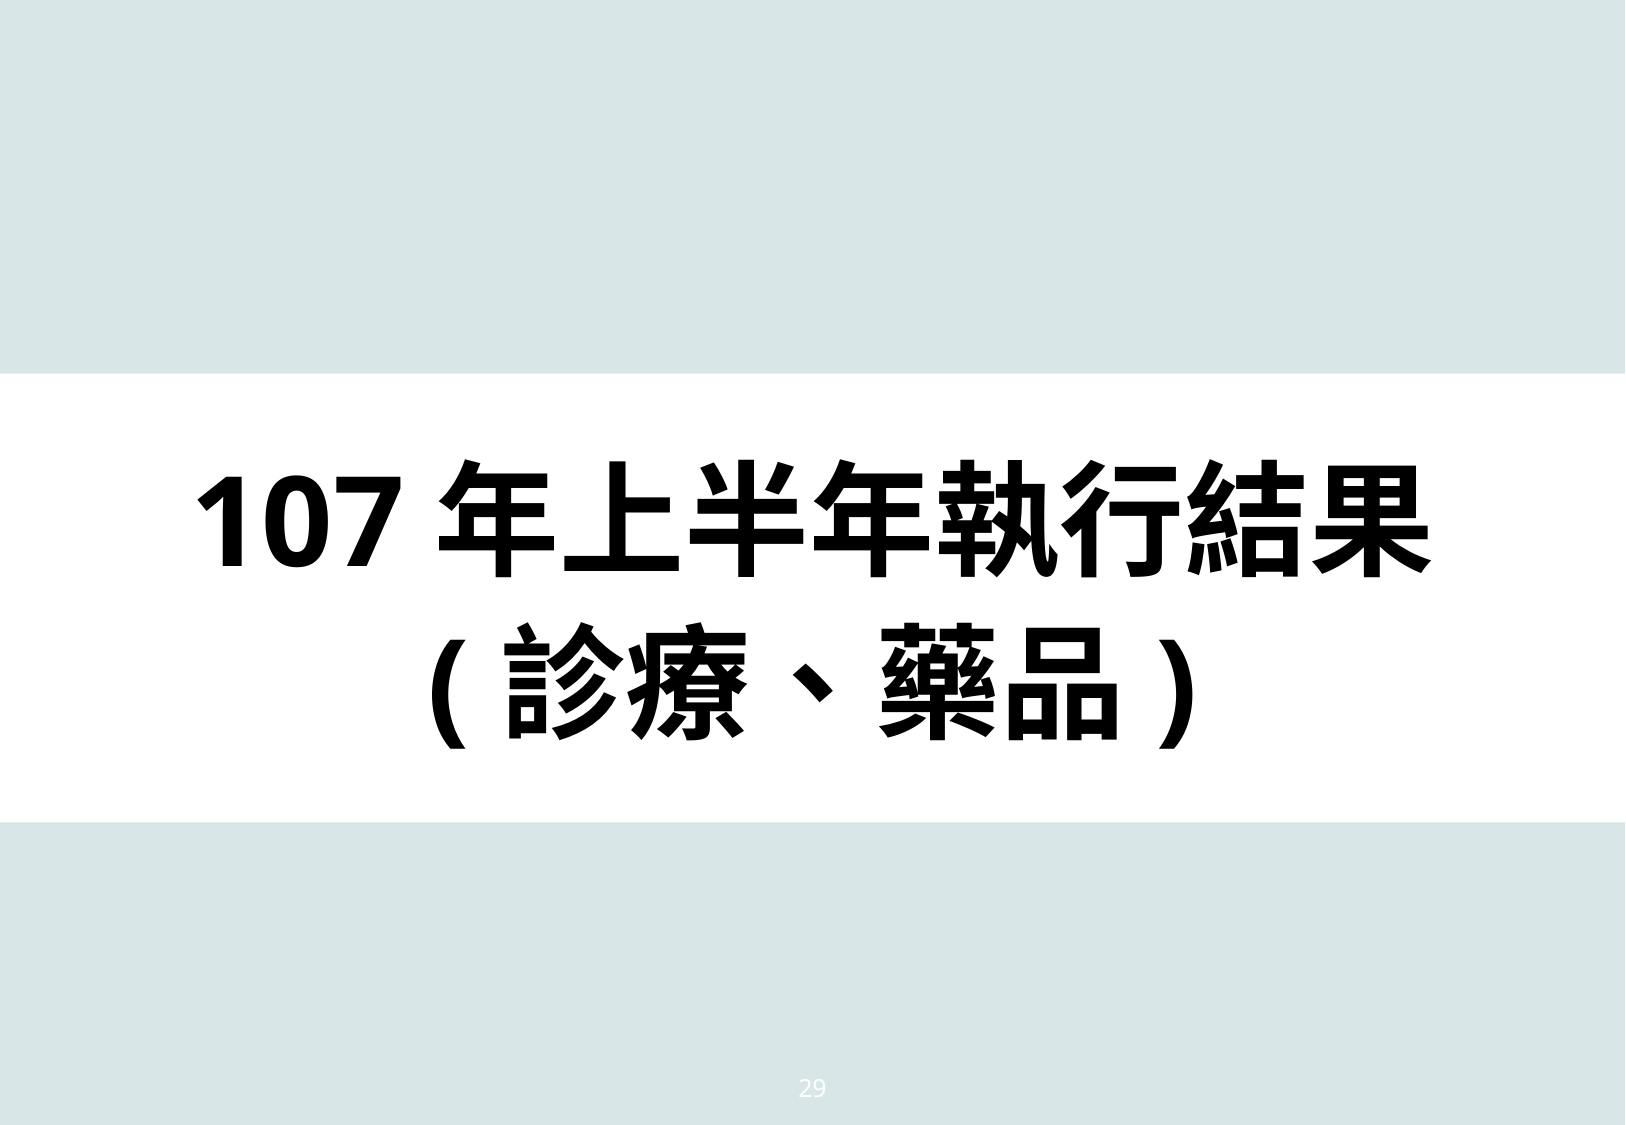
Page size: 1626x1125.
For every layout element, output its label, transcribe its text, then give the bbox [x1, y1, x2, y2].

text_box <編號> [771, 1057, 854, 1125]
list 107年上半年執行結果 (診療、藥品) [0, 373, 1625, 823]
